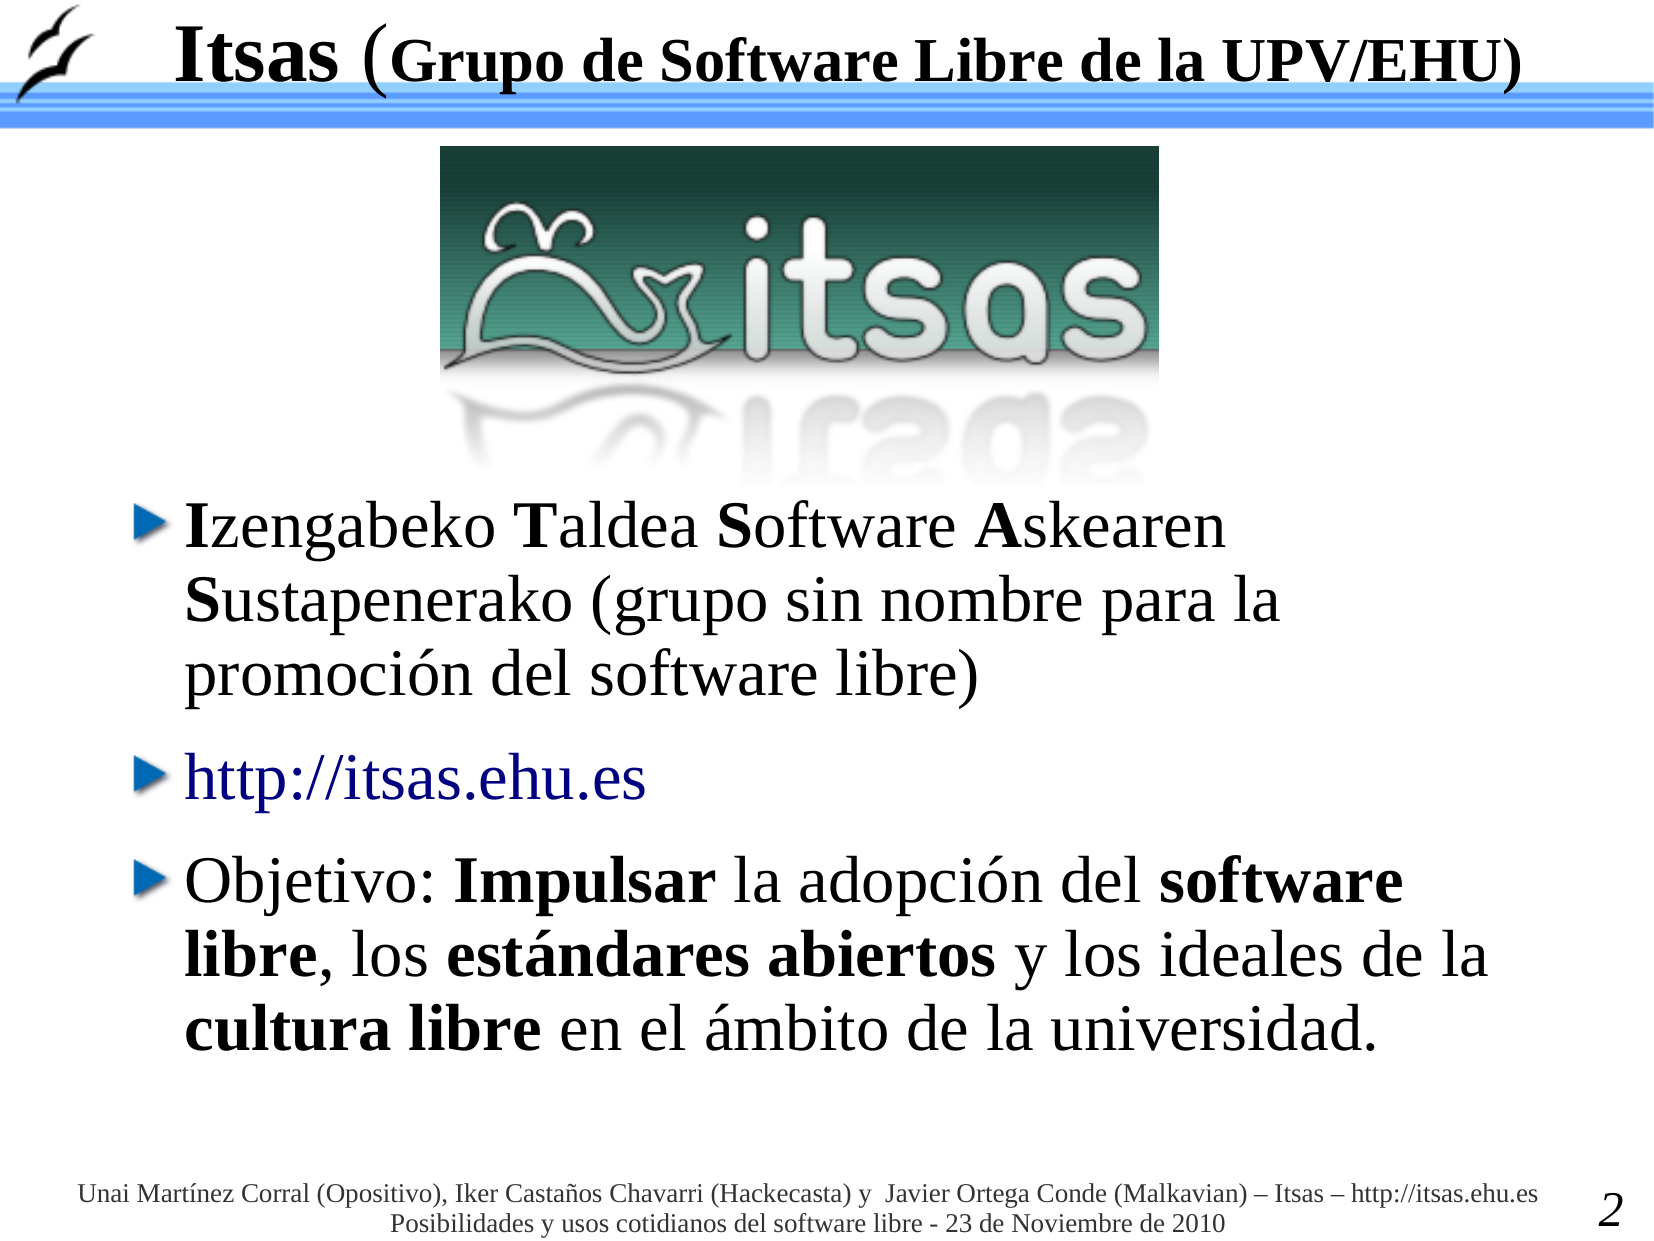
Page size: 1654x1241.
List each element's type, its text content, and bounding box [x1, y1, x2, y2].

title Itsas (Grupo de Software Libre de la UPV/EHU) [143, 0, 1556, 107]
list Izengabeko Taldea Software Askearen Sustapenerako (grupo sin nombre para la promoción del software libre) http://itsas.ehu.es Objetivo: Impulsar la adopción del software libre, los estándares abiertos y los ideales de la cultura libre en el ámbito de la universidad. [113, 487, 1526, 1115]
picture [440, 146, 1159, 486]
picture [0, 0, 1654, 133]
